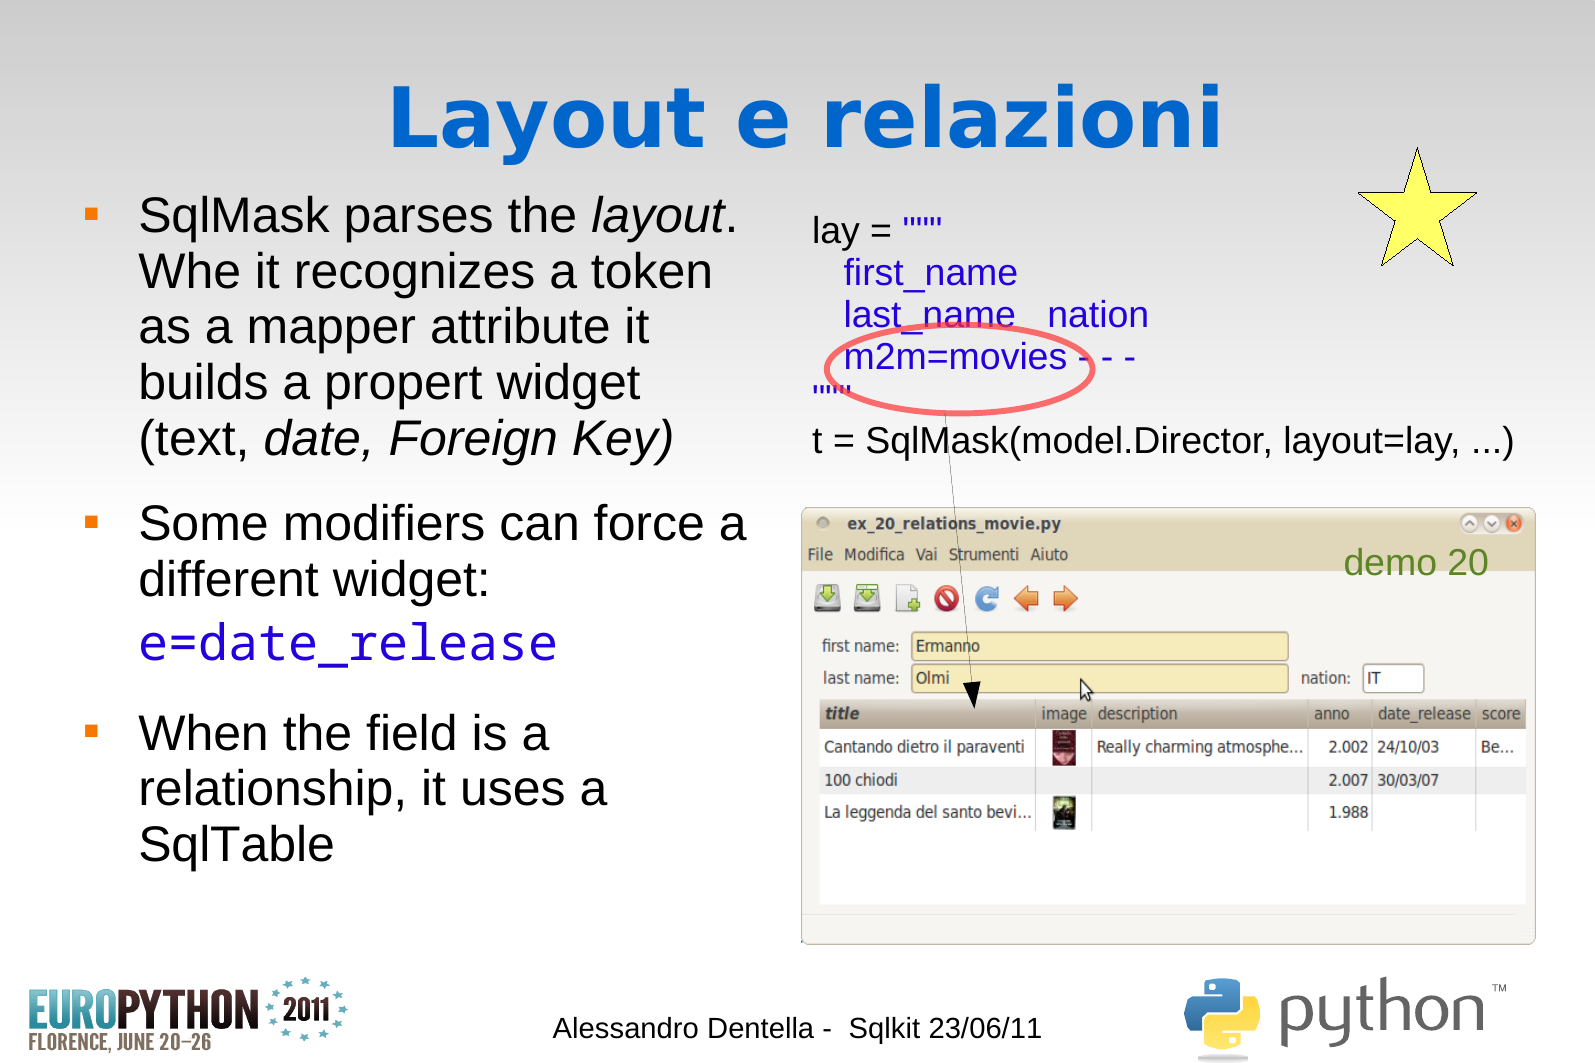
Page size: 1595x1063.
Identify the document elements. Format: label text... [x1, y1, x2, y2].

picture [801, 507, 1536, 945]
text_box lay = """ first_name last_name nation m2m=movies - - - """ t = SqlMask(model.Director, layout=lay, ...) [797, 202, 1581, 512]
picture [29, 974, 355, 1058]
text_box demo 20 [1328, 533, 1504, 591]
list SqlMask parses the layout. Whe it recognizes a token as a mapper attribute it builds a propert widget (text, date, Foreign Key) Some modifiers can force a different widget: e=date_release When the field is a relationship, it uses a SqlTable [67, 187, 768, 945]
text_box [826, 324, 1093, 414]
title Layout e relazioni [88, 29, 1524, 208]
text_box [1358, 147, 1477, 266]
